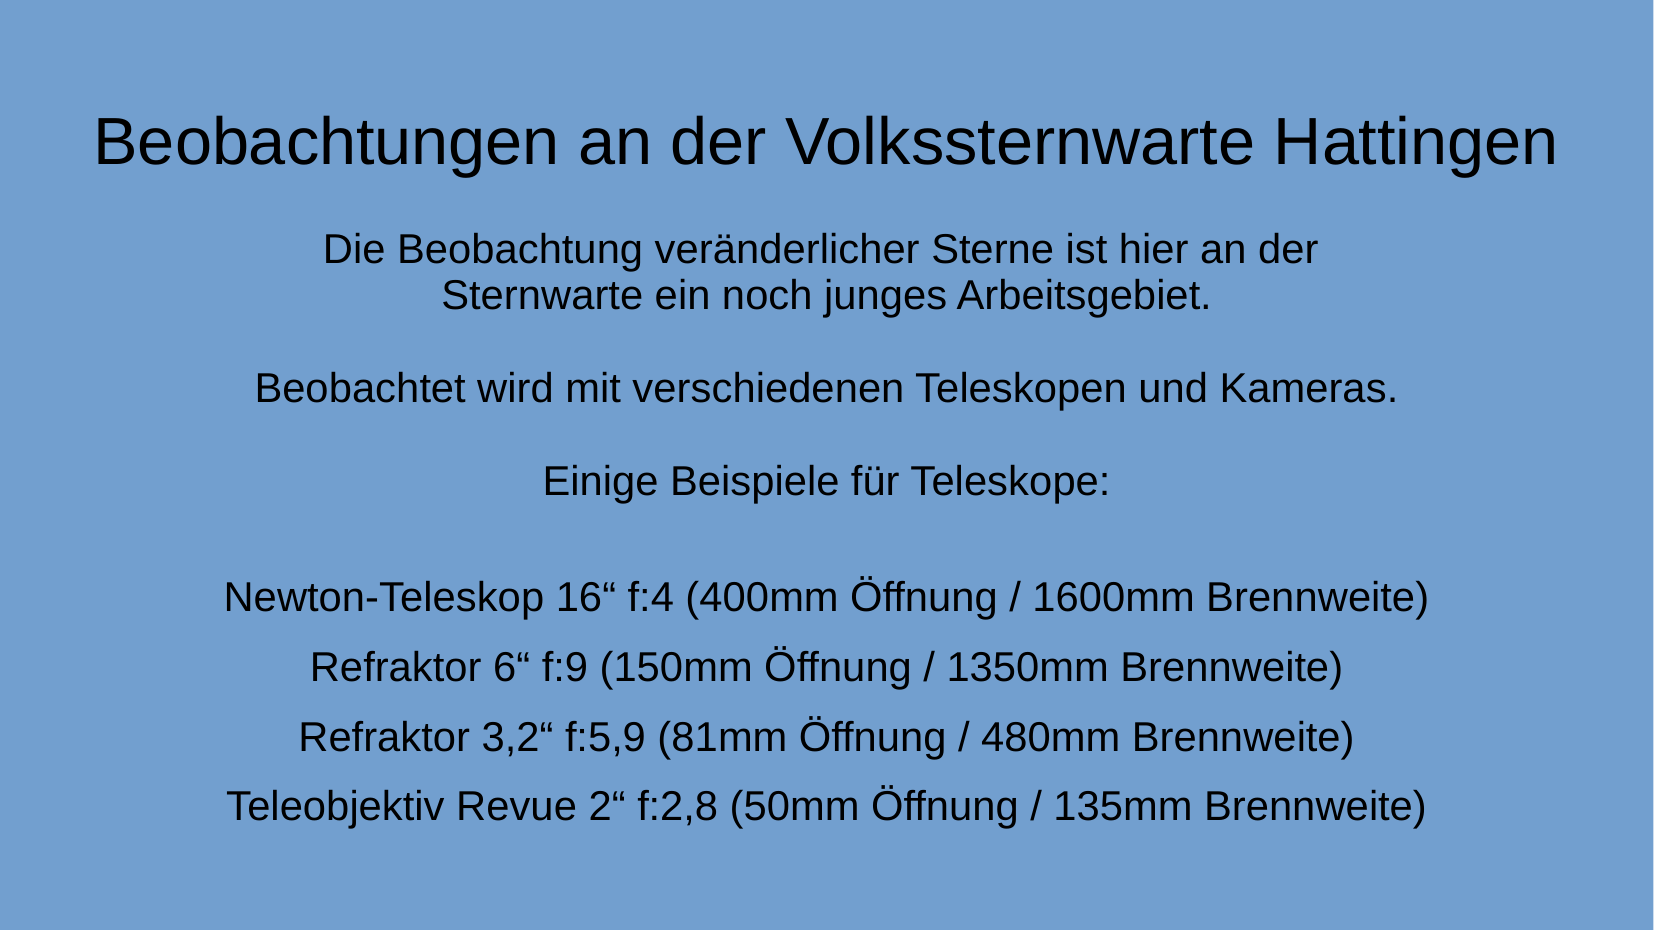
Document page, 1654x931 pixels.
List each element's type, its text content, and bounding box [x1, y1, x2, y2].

text_box Beobachtungen an der Volkssternwarte Hattingen Die Beobachtung veränderlicher Sterne ist hier an der Sternwarte ein noch junges Arbeitsgebiet. Beobachtet wird mit verschiedenen Teleskopen und Kameras. Einige Beispiele für Teleskope: Newton-Teleskop 16“ f:4 (400mm Öffnung / 1600mm Brennweite) Refraktor 6“ f:9 (150mm Öffnung / 1350mm Brennweite) Refraktor 3,2“ f:5,9 (81mm Öffnung / 480mm Brennweite) Teleobjektiv Revue 2“ f:2,8 (50mm Öffnung / 135mm Brennweite) [29, 29, 1625, 923]
